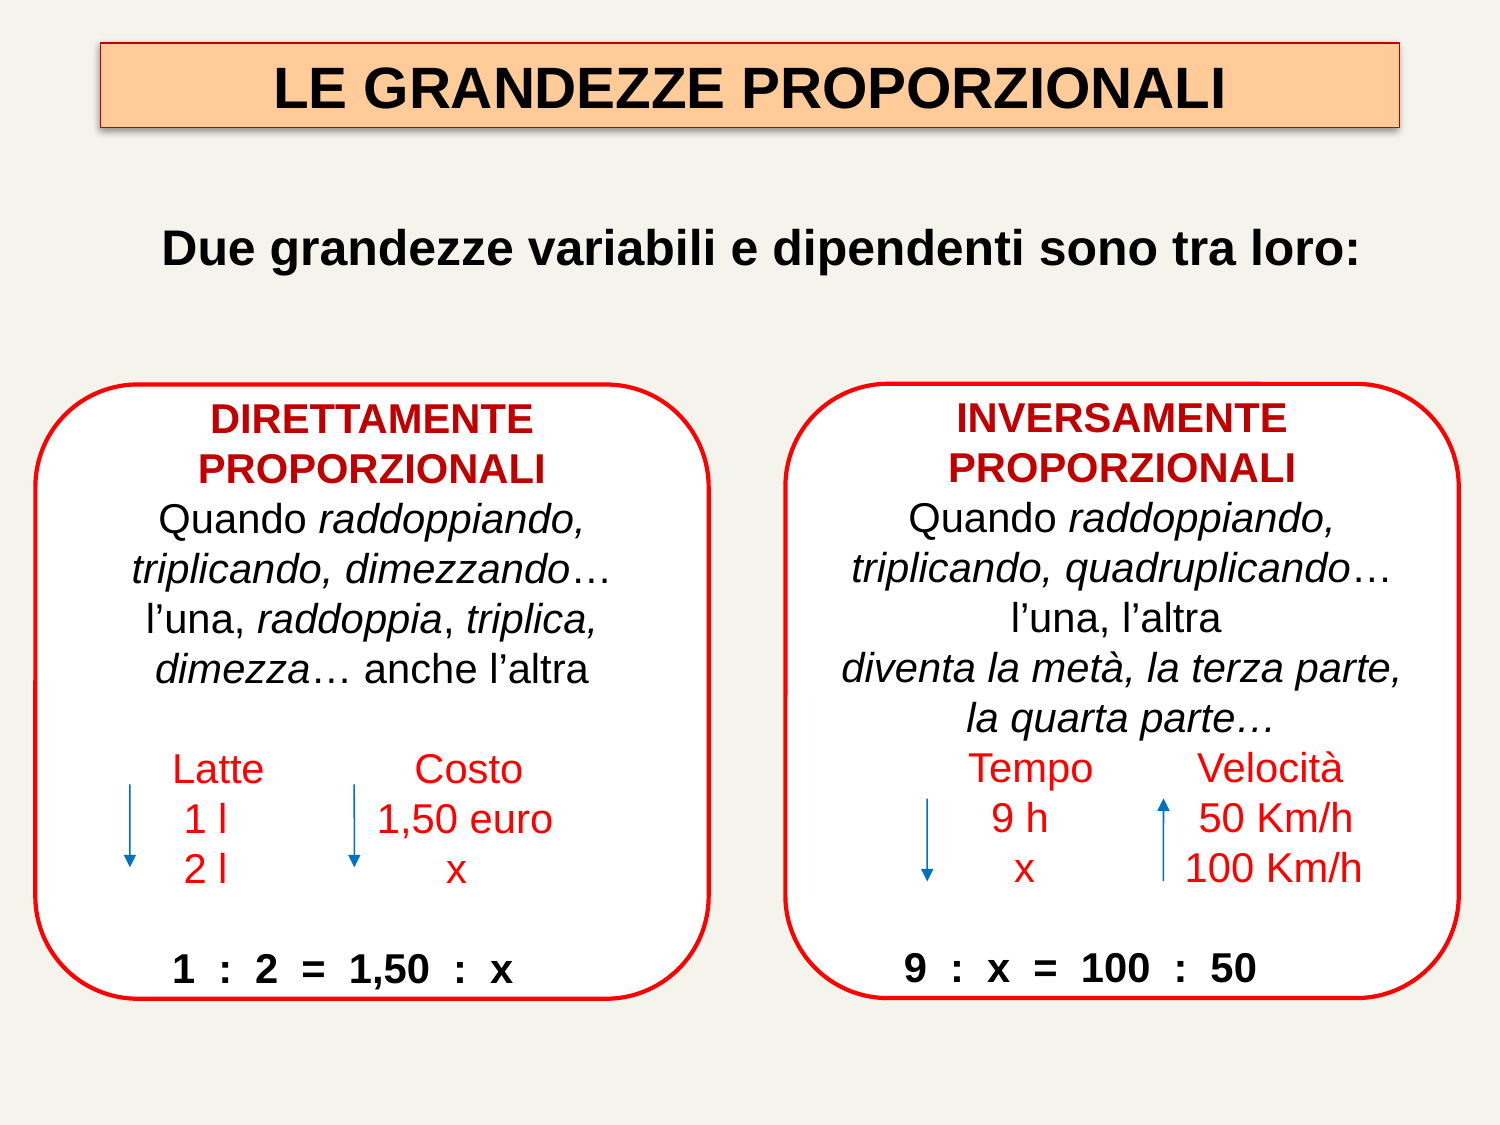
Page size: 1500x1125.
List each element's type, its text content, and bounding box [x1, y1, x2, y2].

text_box Due grandezze variabili e dipendenti sono tra loro: [112, 208, 1412, 283]
text_box LE GRANDEZZE PROPORZIONALI [100, 42, 1400, 128]
text_box INVERSAMENTE PROPORZIONALI Quando raddoppiando, triplicando, quadruplicando… l’una, l’altra diventa la metà, la terza parte, la quarta parte… Tempo Velocità 9 h 50 Km/h x 100 Km/h 9 : x = 100 : 50 [785, 383, 1459, 999]
text_box DIRETTAMENTE PROPORZIONALI Quando raddoppiando, triplicando, dimezzando… l’una, raddoppia, triplica, dimezza… anche l’altra Latte Costo 1 l 1,50 euro 2 l x 1 : 2 = 1,50 : x [35, 384, 709, 999]
